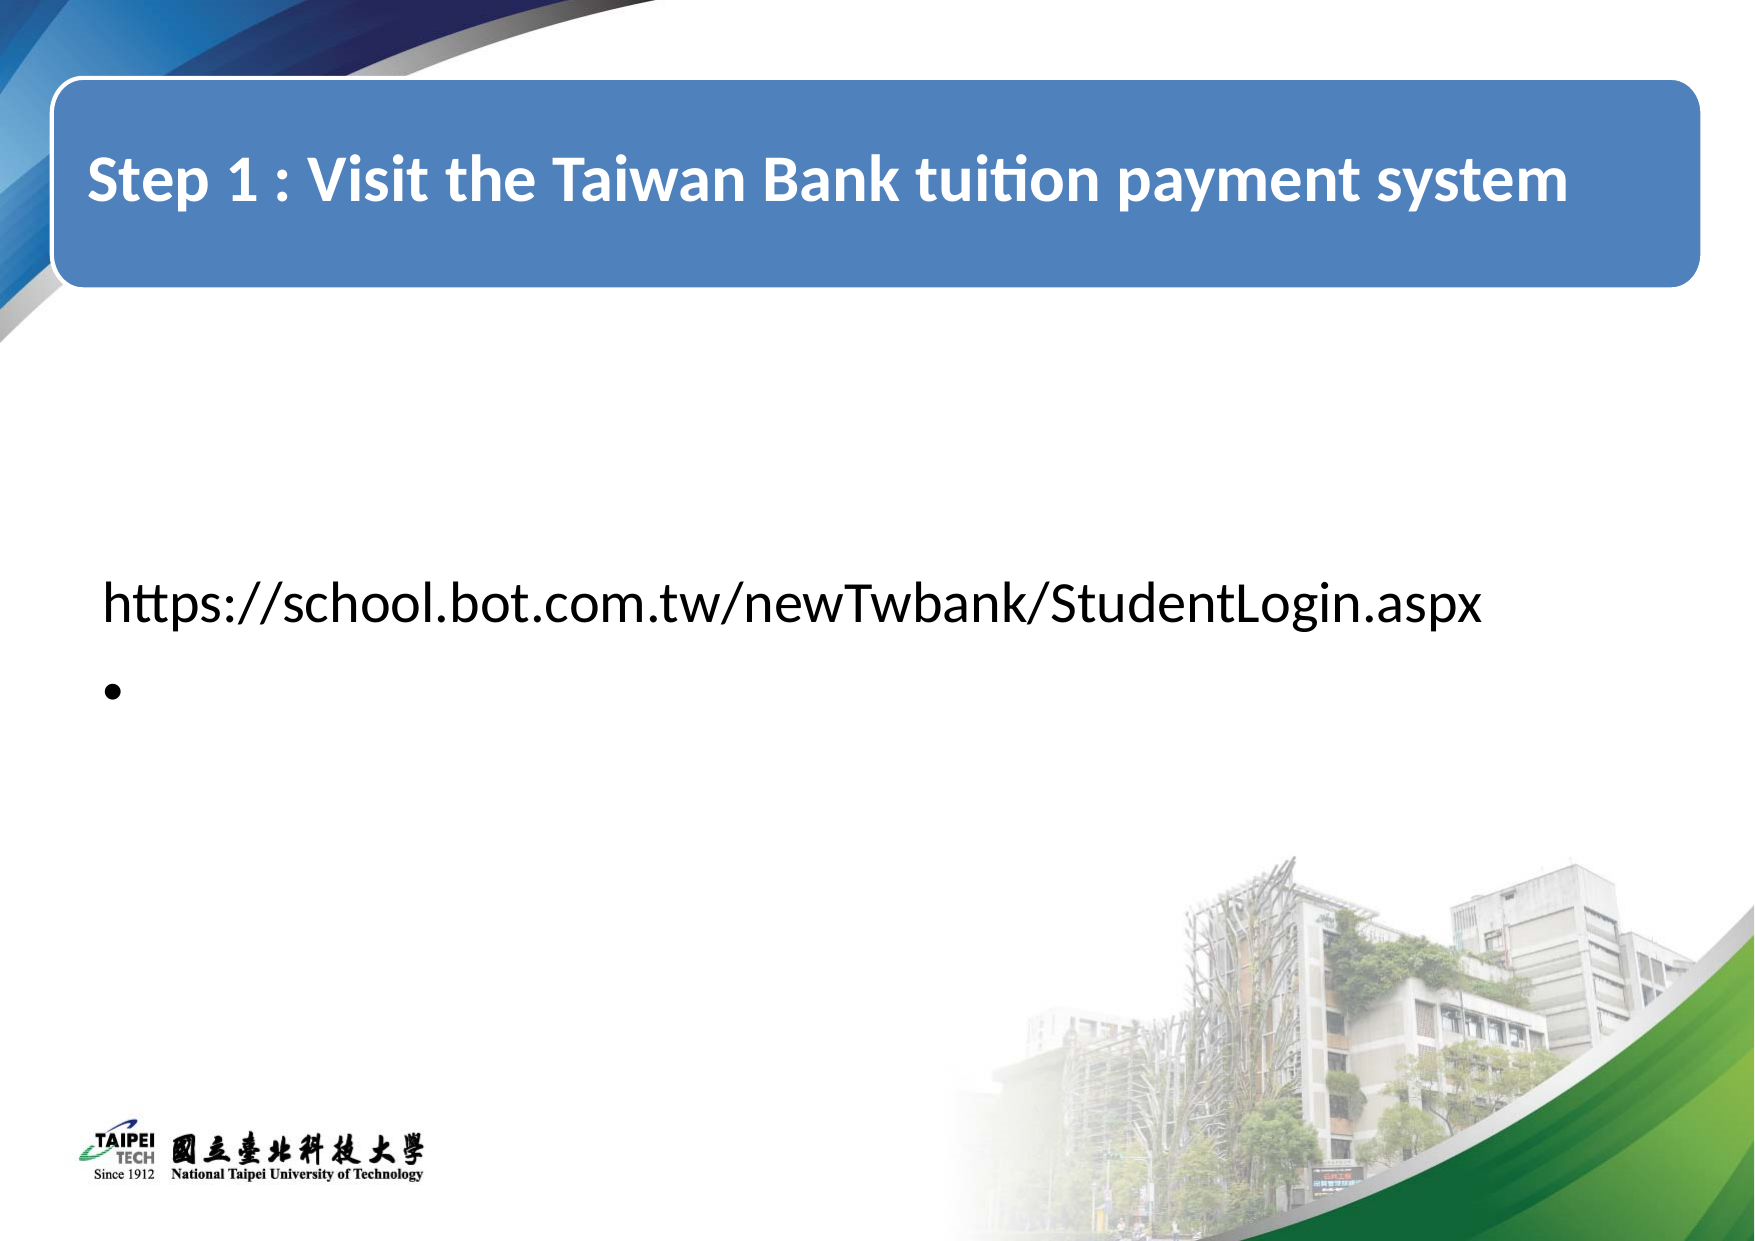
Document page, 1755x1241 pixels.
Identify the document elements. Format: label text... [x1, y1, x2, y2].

text_box Step 1 : Visit the Taiwan Bank tuition payment system [51, 77, 1703, 290]
list https://school.bot.com.tw/newTwbank/StudentLogin.aspx [87, 289, 1667, 1109]
